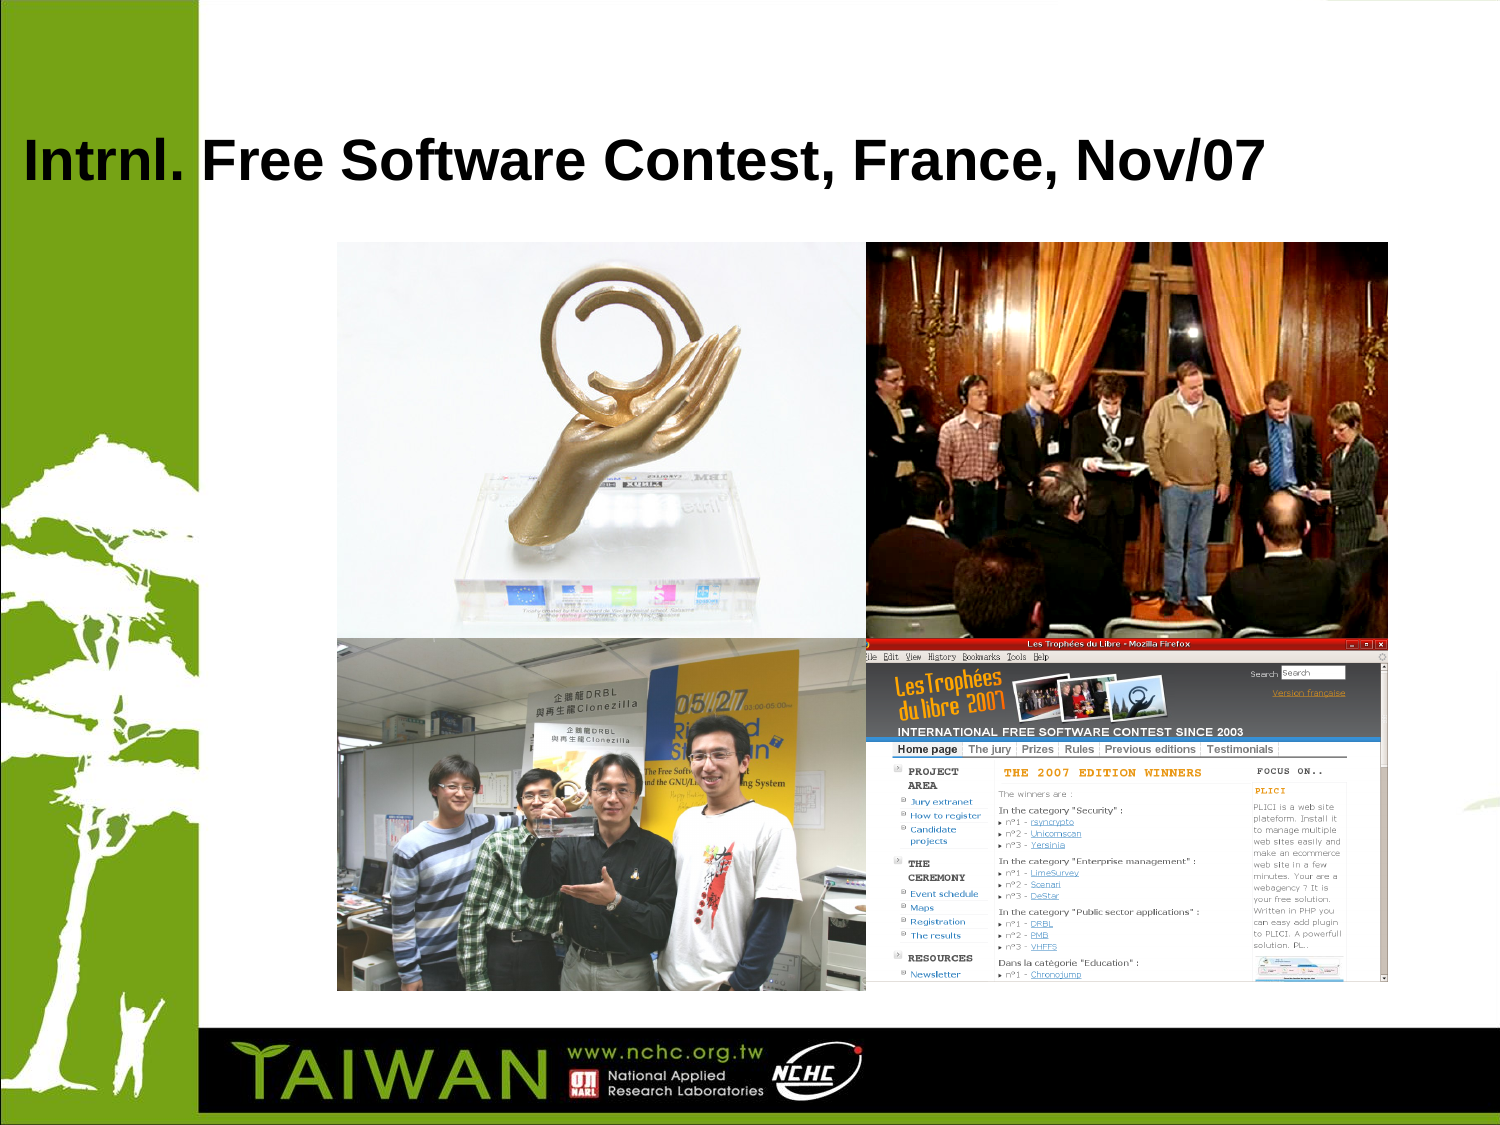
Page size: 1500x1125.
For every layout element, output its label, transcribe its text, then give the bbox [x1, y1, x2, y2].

picture [0, 0, 1500, 1125]
title Intrnl. Free Software Contest, France, Nov/07 [23, 127, 1500, 193]
